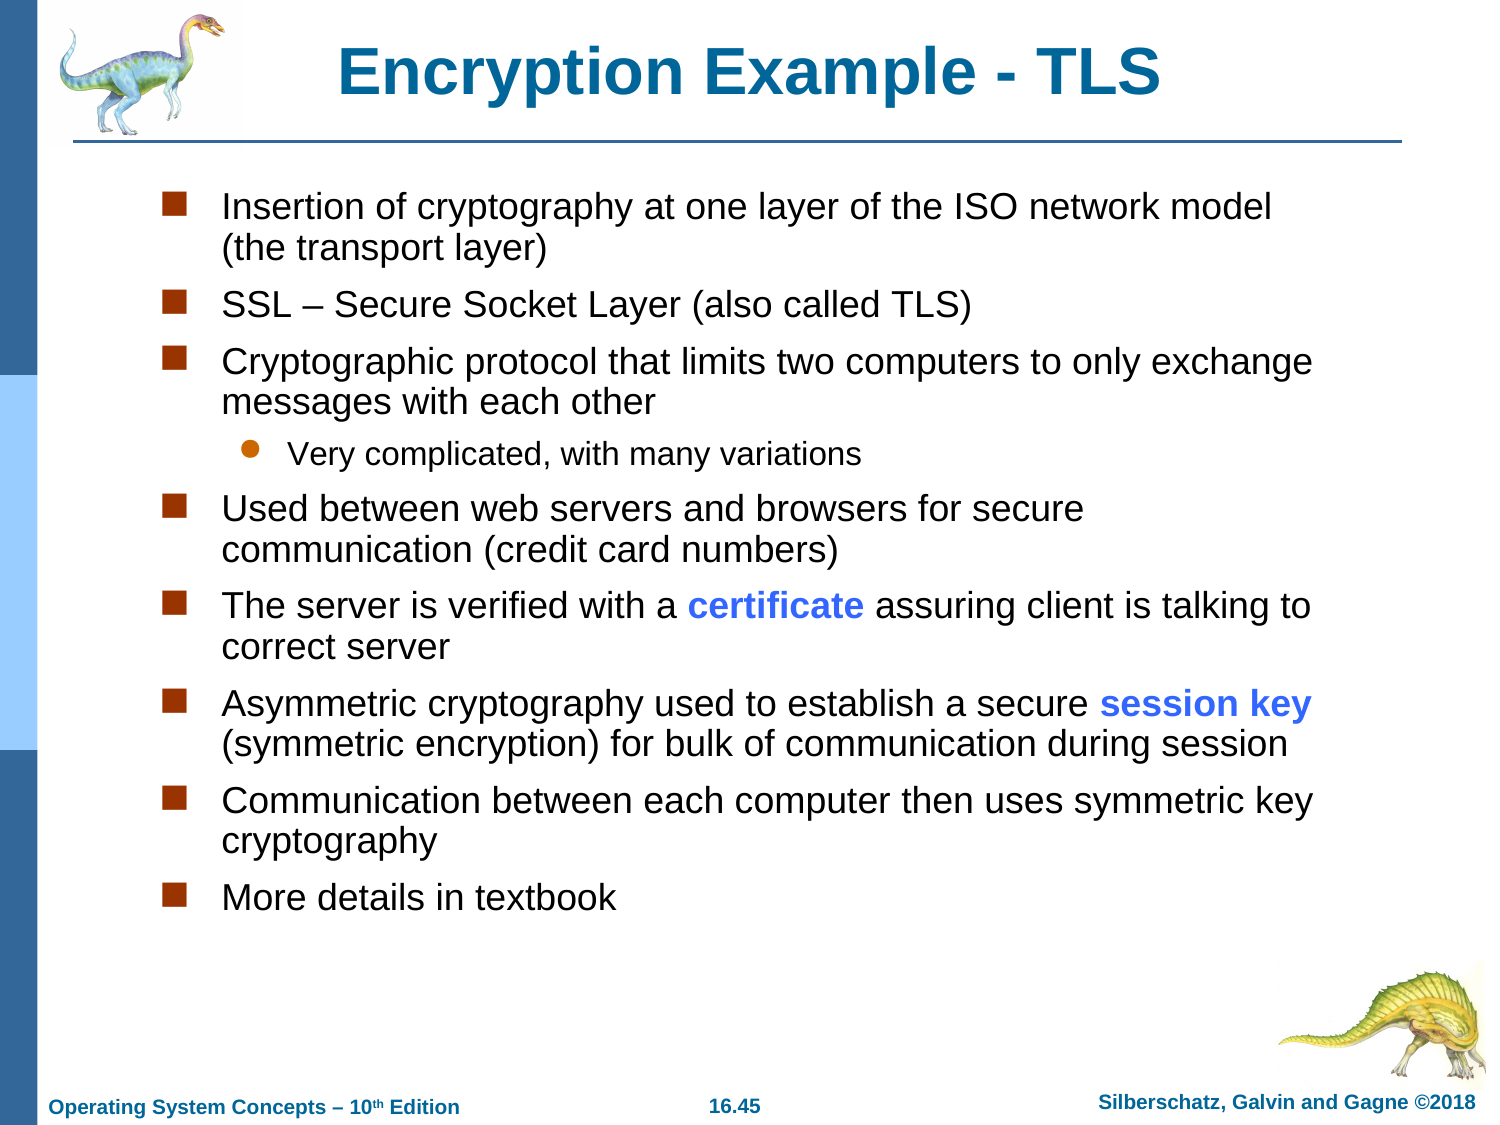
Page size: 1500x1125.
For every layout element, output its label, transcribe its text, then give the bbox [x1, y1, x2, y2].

picture [1415, 1094, 1423, 1099]
picture [1275, 959, 1486, 1090]
picture [46, 0, 243, 149]
title Encryption Example - TLS [75, 20, 1426, 116]
list Insertion of cryptography at one layer of the ISO network model (the transport layer) SSL – Secure Socket Layer (also called TLS) Cryptographic protocol that limits two computers to only exchange messages with each other Very complicated, with many variations Used between web servers and browsers for secure communication (credit card numbers) The server is verified with a certificate assuring client is talking to correct server Asymmetric cryptography used to establish a secure session key (symmetric encryption) for bulk of communication during session Communication between each computer then uses symmetric key cryptography More details in textbook [150, 180, 1351, 1037]
